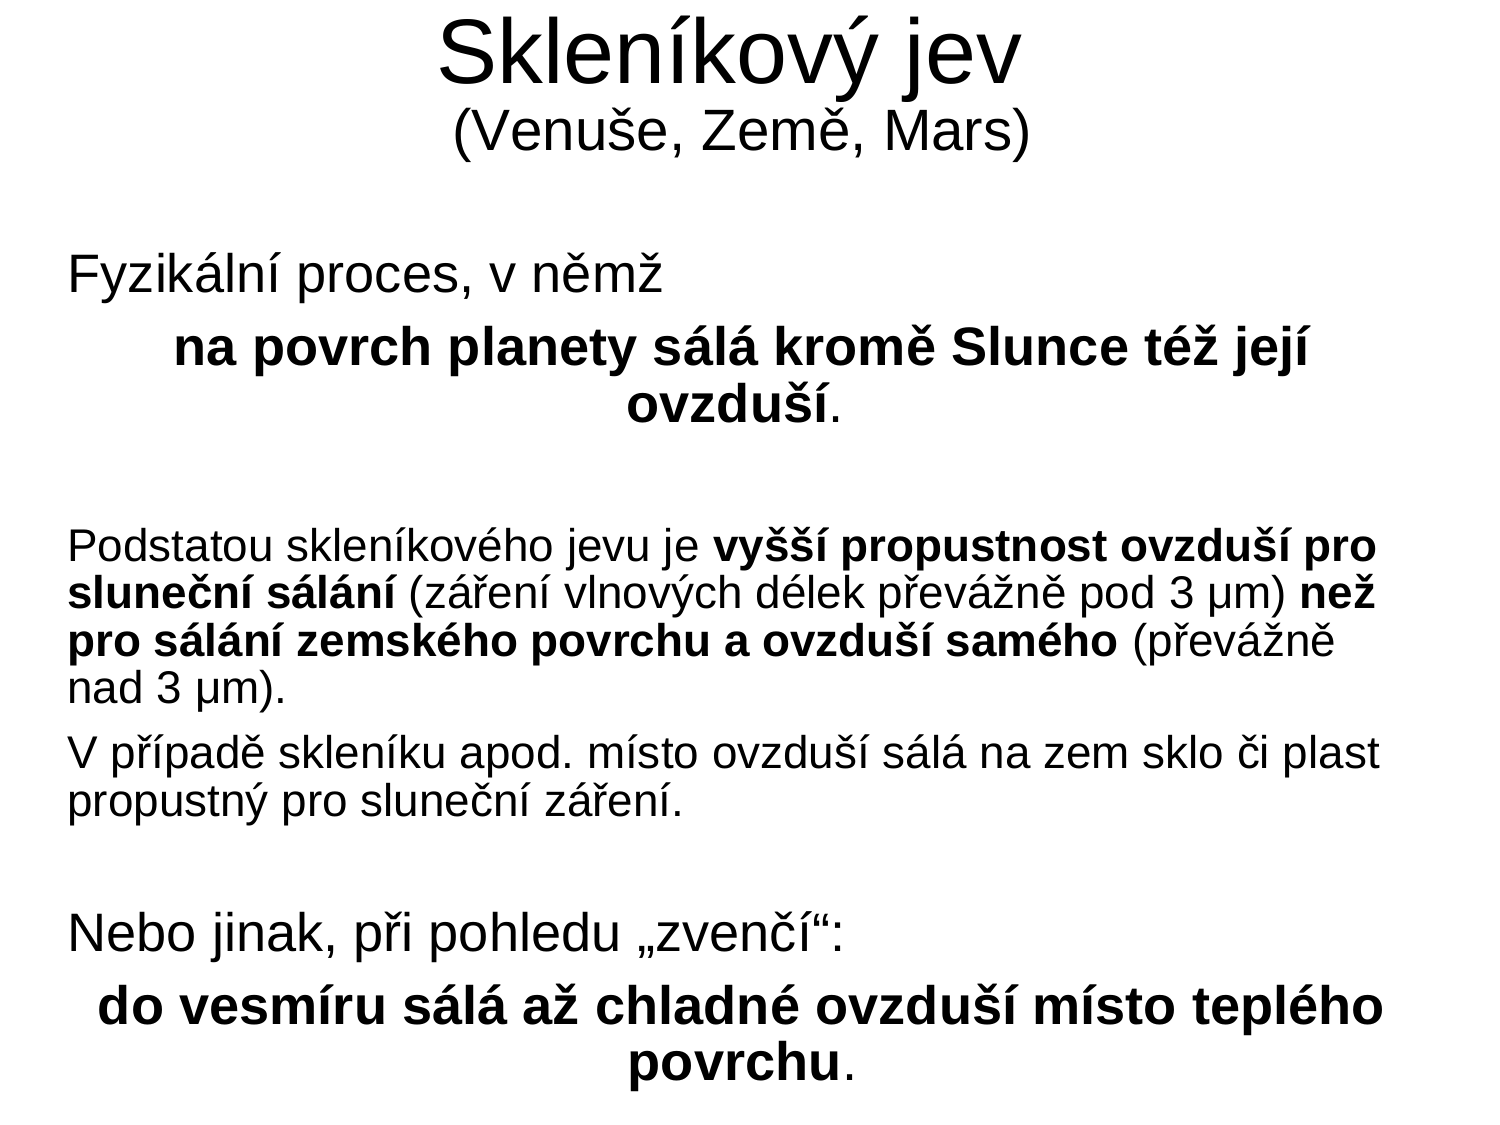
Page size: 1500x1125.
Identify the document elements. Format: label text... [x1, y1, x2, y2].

title Skleníkový jev (Venuše, Země, Mars) [67, 0, 1418, 190]
subtitle Fyzikální proces, v němž na povrch planety sálá kromě Slunce též její ovzduší. Podstatou skleníkového jevu je vyšší propustnost ovzduší pro sluneční sálání (záření vlnových délek převážně pod 3 μm) než pro sálání zemského povrchu a ovzduší samého (převážně nad 3 μm). V případě skleníku apod. místo ovzduší sálá na zem sklo či plast propustný pro sluneční záření. Nebo jinak, při pohledu „zvenčí“: do vesmíru sálá až chladné ovzduší místo teplého povrchu. [67, 190, 1418, 1125]
